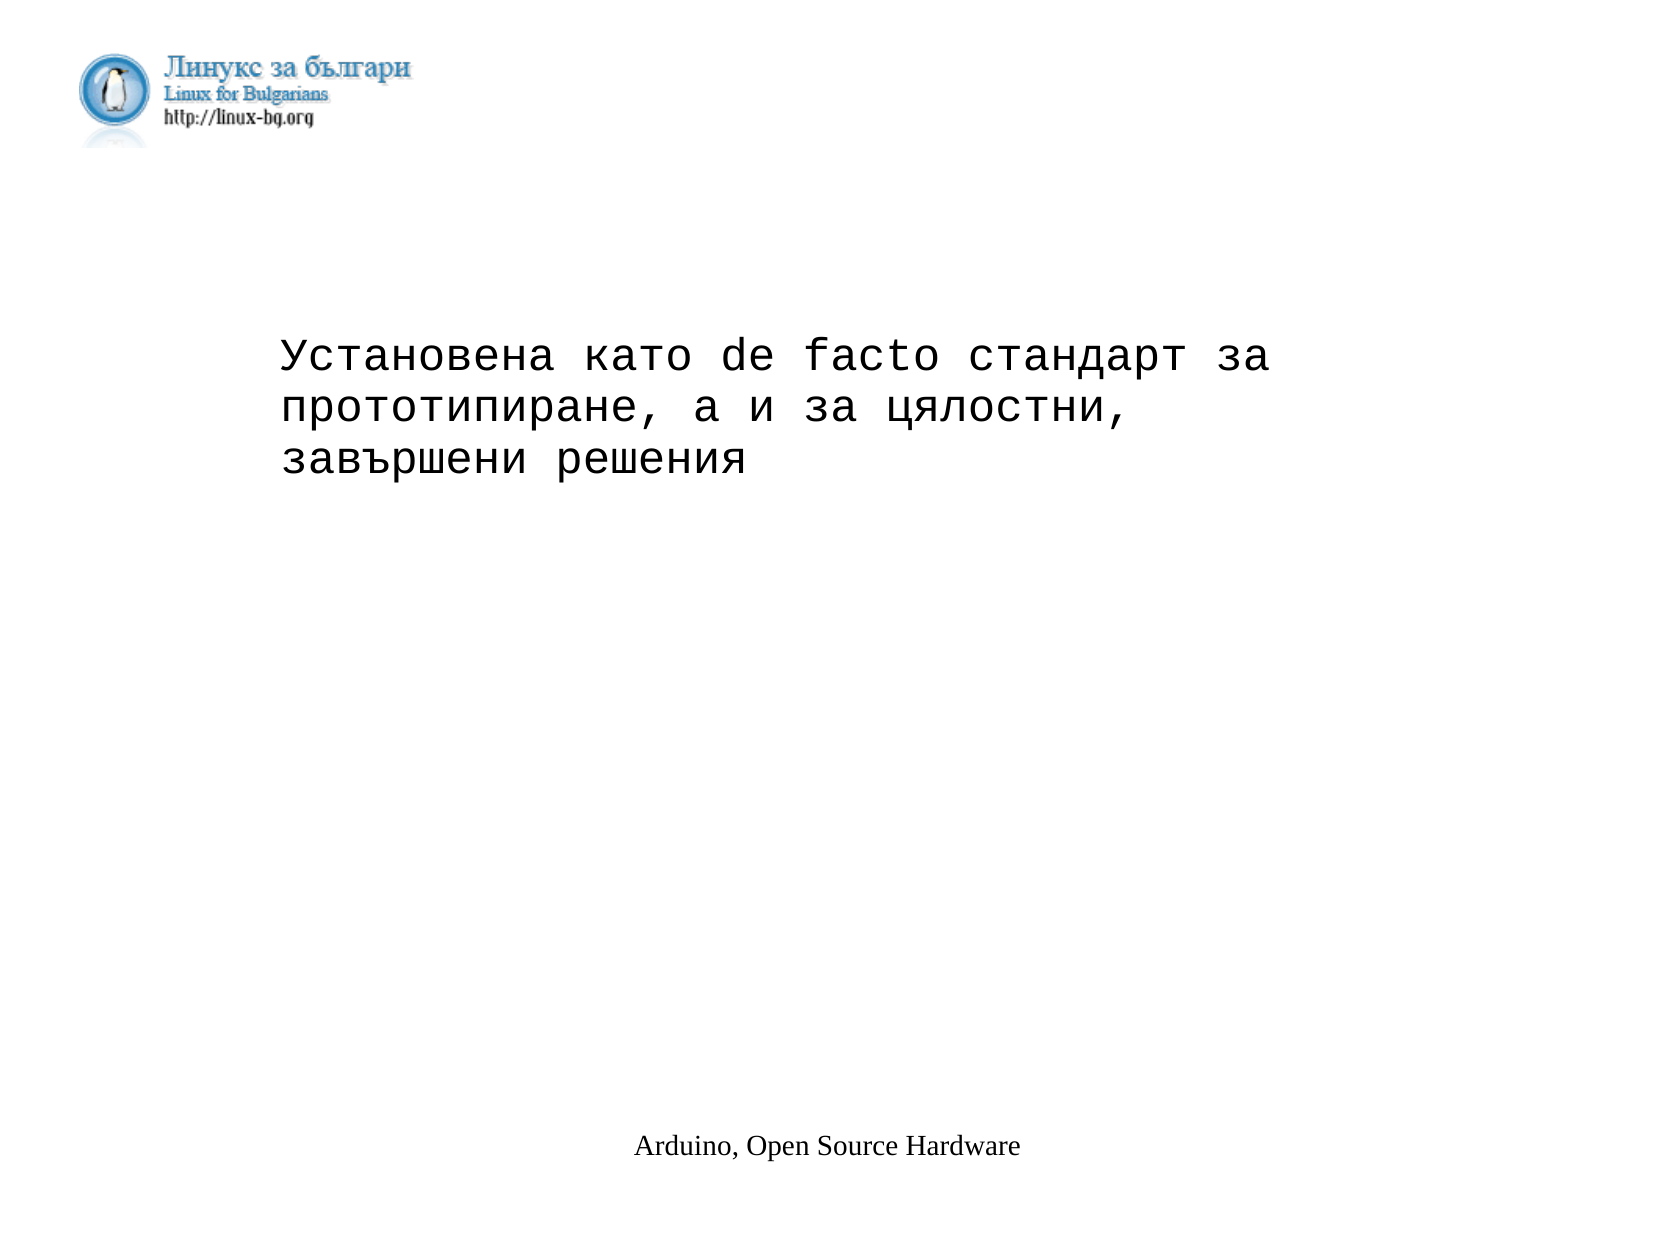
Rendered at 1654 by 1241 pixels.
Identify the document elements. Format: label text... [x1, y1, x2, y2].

text_box Установена като de facto стандарт за прототипиране, а и за цялостни, завършени решения [265, 324, 1447, 486]
picture [79, 53, 414, 148]
